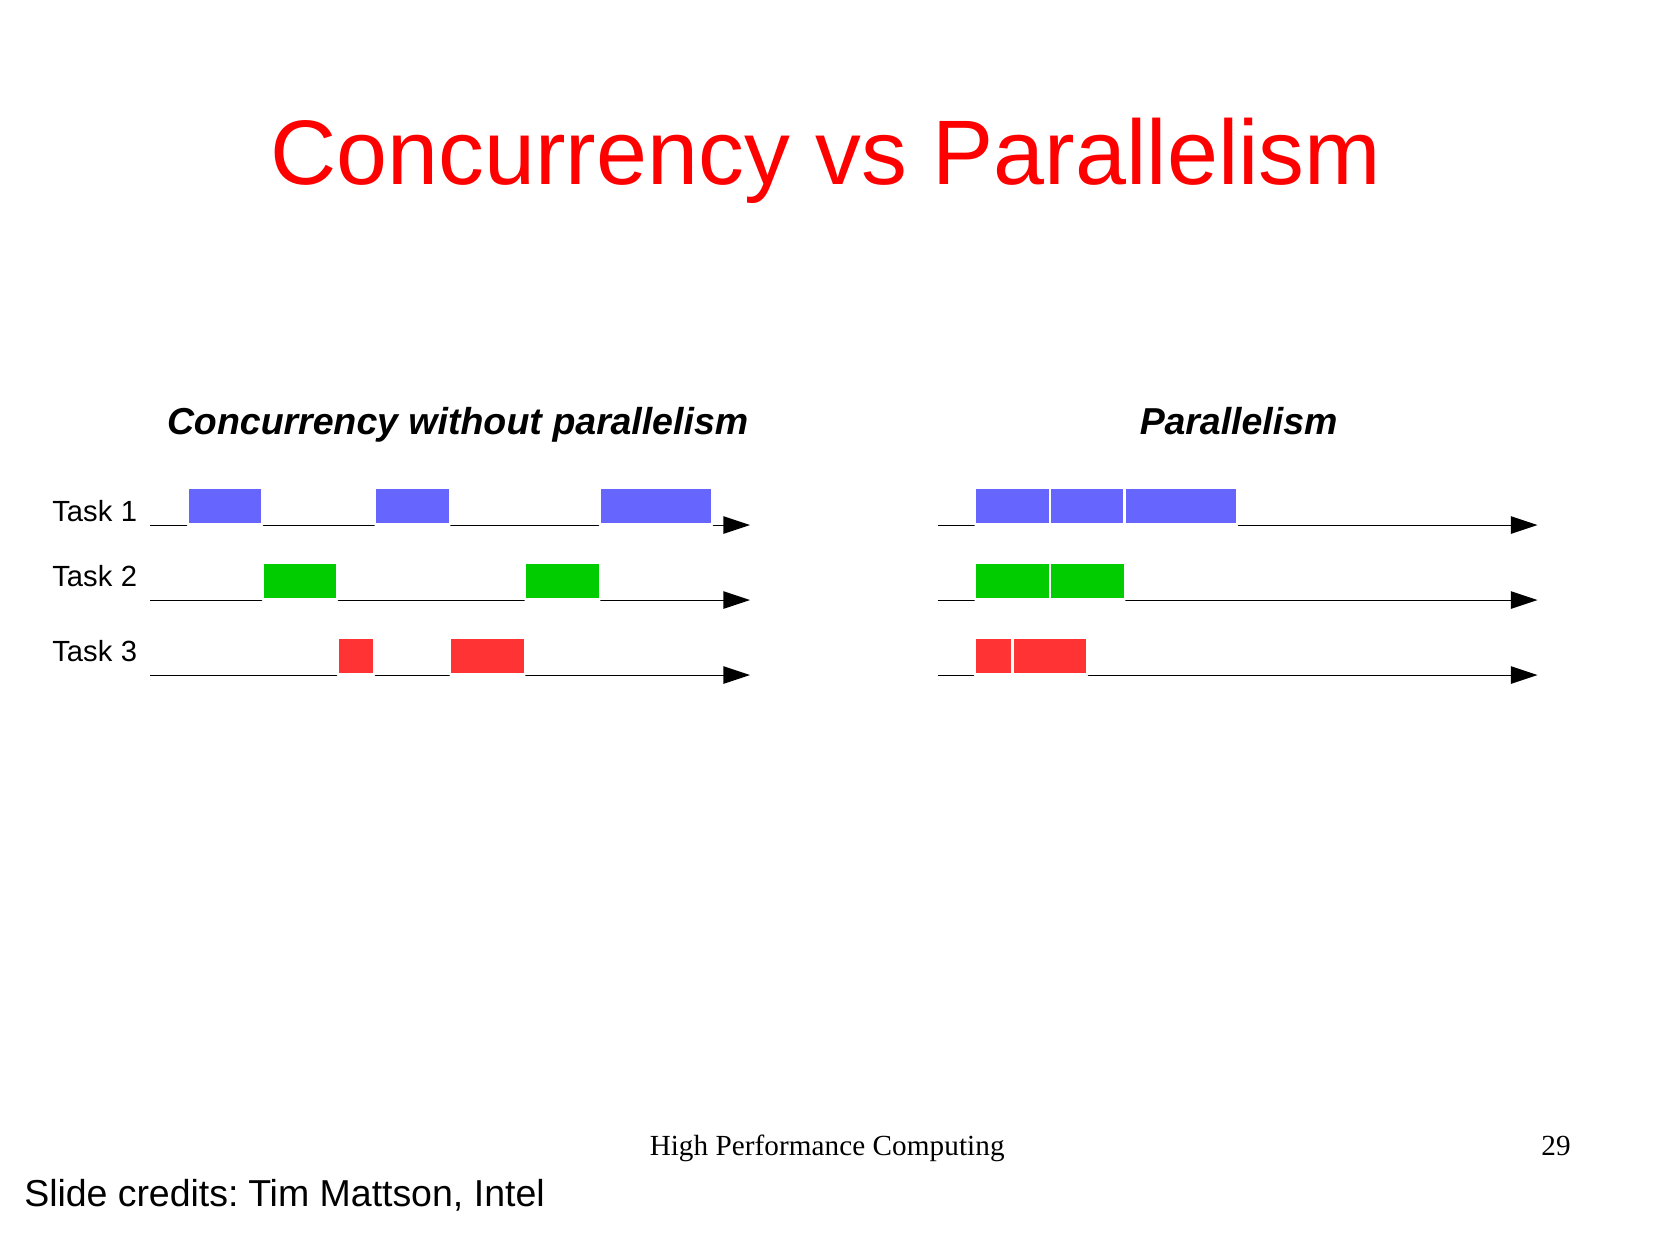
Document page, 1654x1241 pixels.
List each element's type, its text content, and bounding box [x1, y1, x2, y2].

text_box Task 1 [37, 487, 153, 536]
text_box [187, 487, 263, 525]
text_box [974, 637, 1088, 675]
text_box [375, 487, 451, 525]
text_box [337, 637, 375, 675]
text_box [975, 487, 1238, 525]
text_box [975, 562, 1126, 600]
title Concurrency vs Parallelism [82, 49, 1571, 257]
text_box [450, 637, 526, 675]
text_box [525, 562, 601, 600]
text_box Concurrency without parallelism [152, 393, 764, 451]
text_box Slide credits: Tim Mattson, Intel [6, 1162, 563, 1226]
text_box Parallelism [1125, 393, 1376, 451]
text_box [599, 487, 713, 525]
text_box Task 3 [37, 627, 153, 676]
text_box Task 2 [37, 552, 153, 601]
text_box [262, 562, 338, 600]
